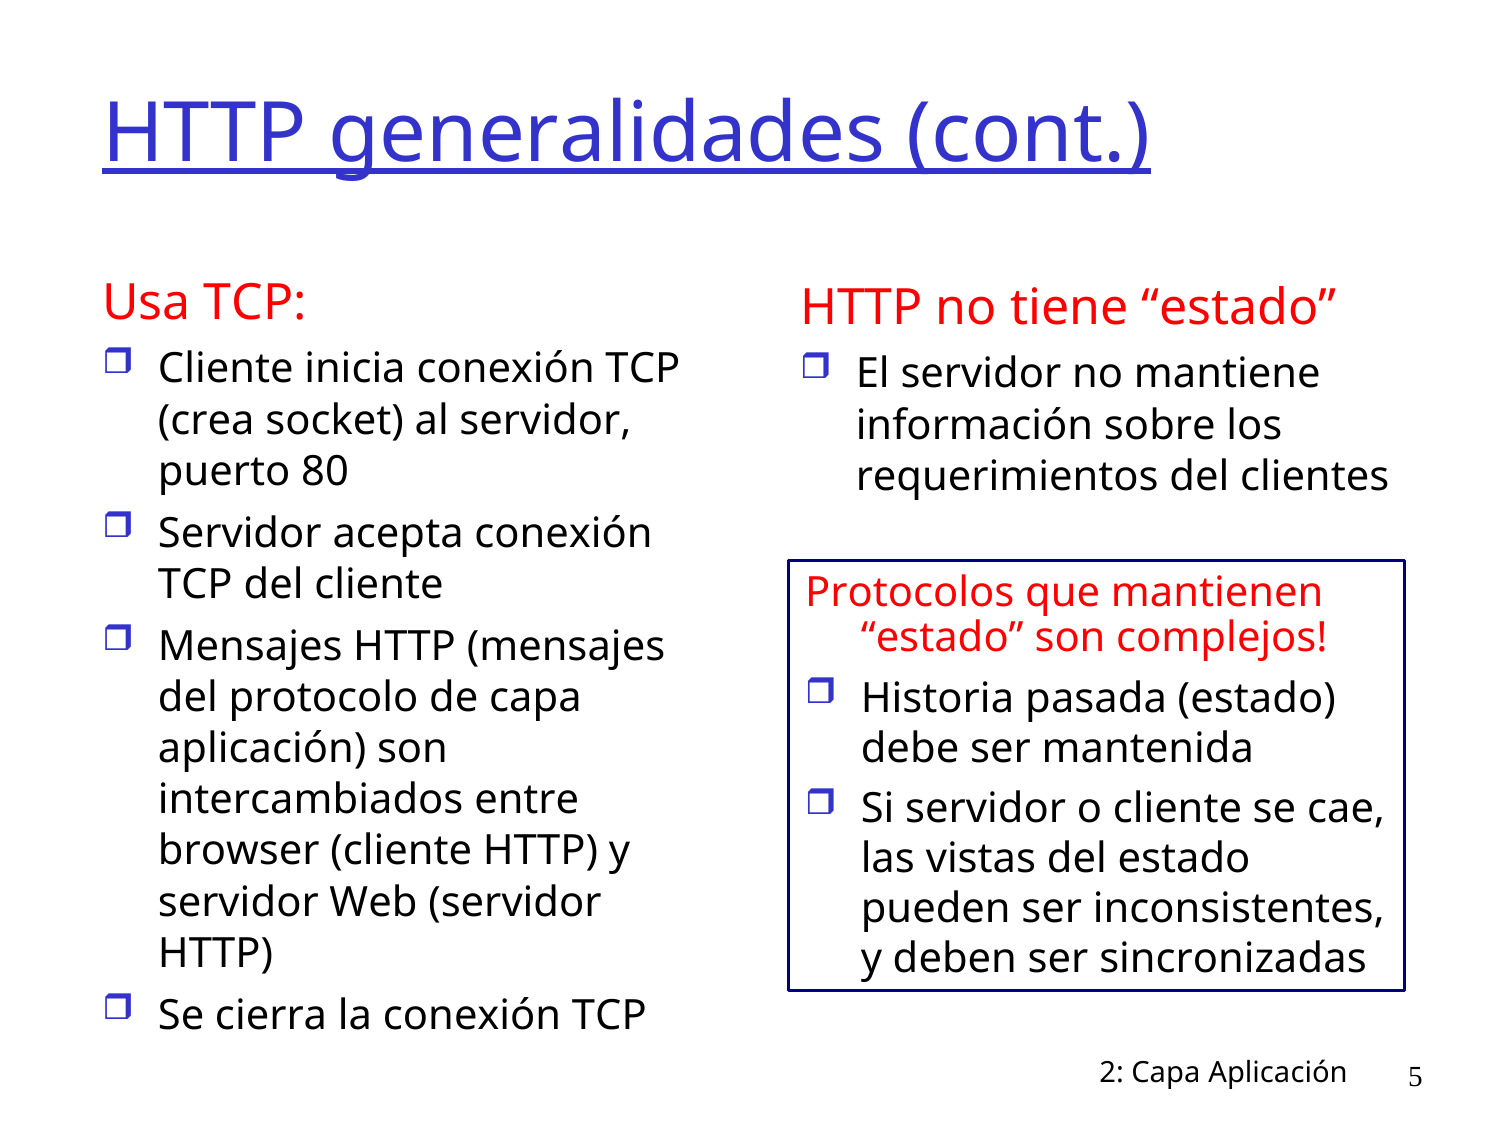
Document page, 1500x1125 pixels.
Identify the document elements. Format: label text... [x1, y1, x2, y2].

title HTTP generalidades (cont.) [87, 37, 1363, 225]
list HTTP no tiene “estado” El servidor no mantiene información sobre los requerimientos del clientes [785, 267, 1412, 516]
text_box Protocolos que mantienen “estado” son complejos! Historia pasada (estado) debe ser mantenida Si servidor o cliente se cae, las vistas del estado pueden ser inconsistentes, y deben ser sincronizadas [788, 560, 1405, 991]
list Usa TCP: Cliente inicia conexión TCP (crea socket) al servidor, puerto 80 Servidor acepta conexión TCP del cliente Mensajes HTTP (mensajes del protocolo de capa aplicación) son intercambiados entre browser (cliente HTTP) y servidor Web (servidor HTTP) Se cierra la conexión TCP [87, 262, 740, 1026]
